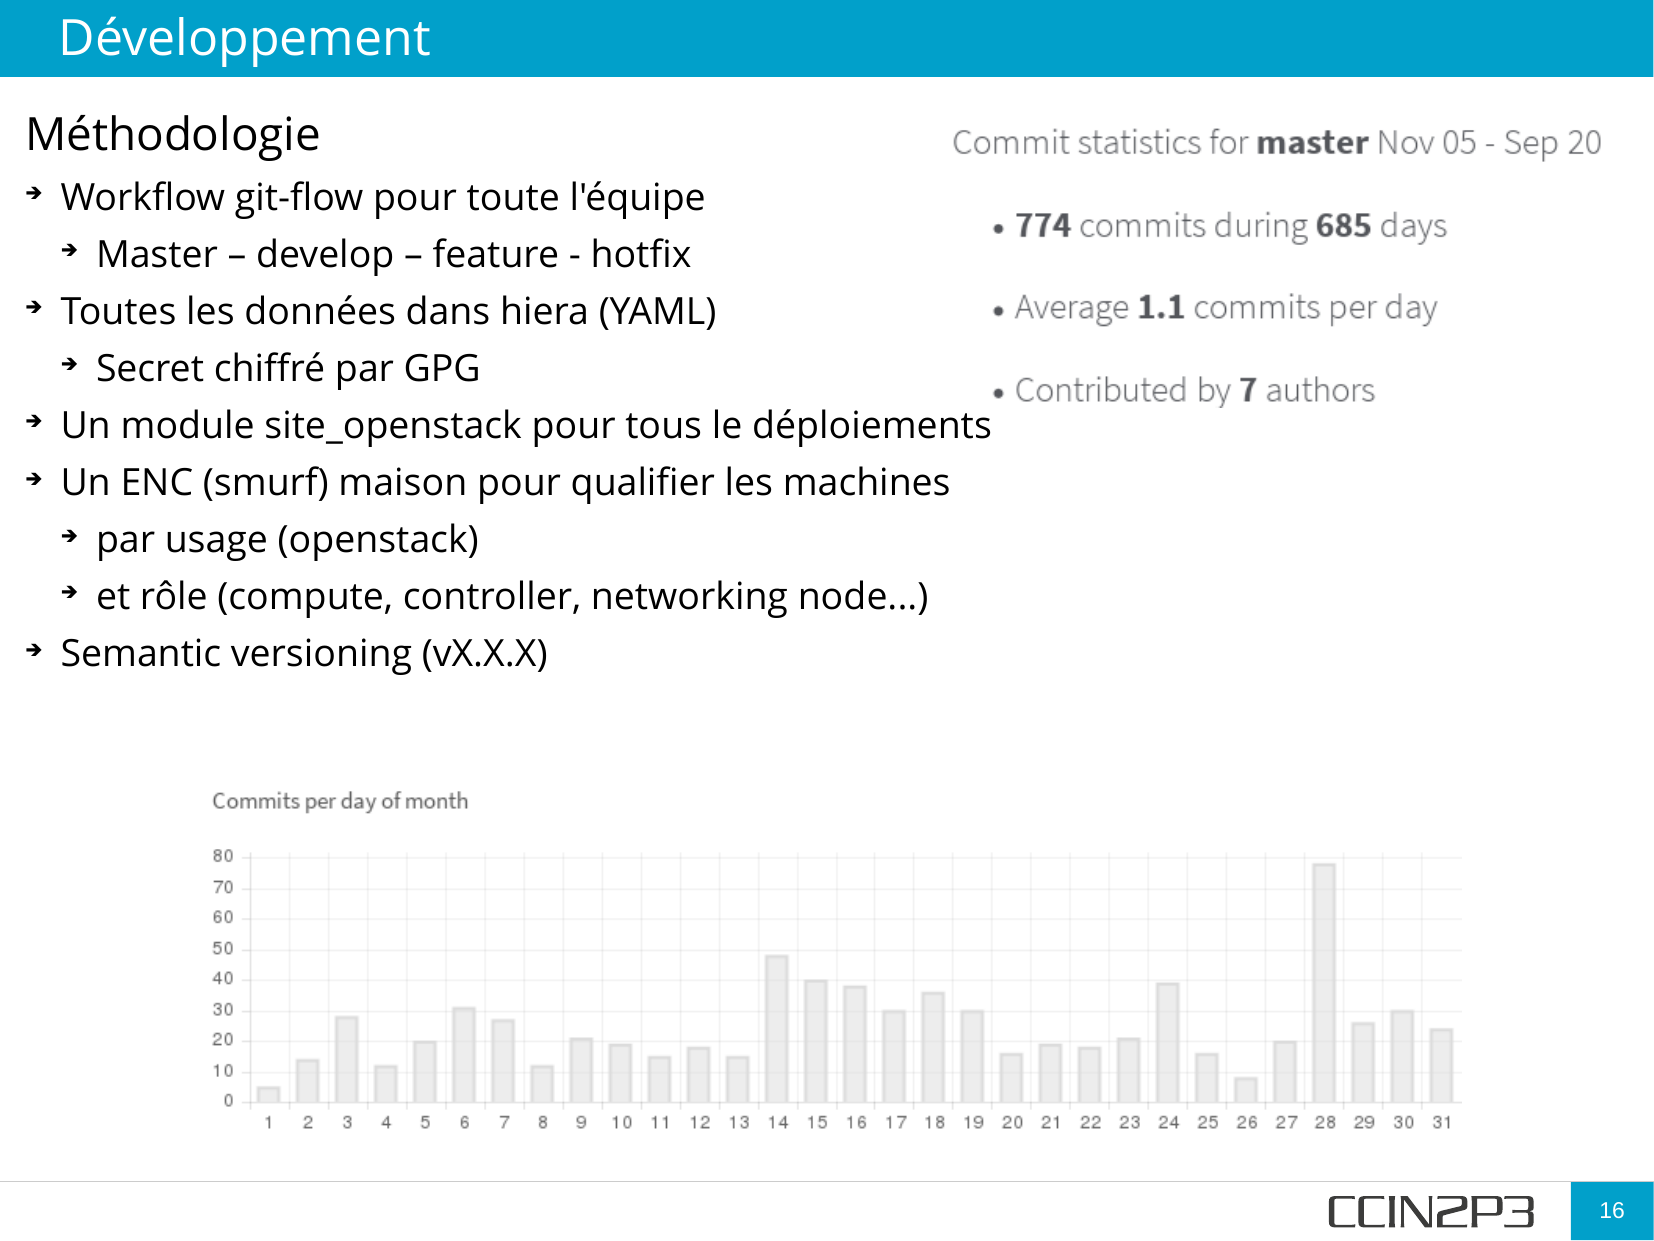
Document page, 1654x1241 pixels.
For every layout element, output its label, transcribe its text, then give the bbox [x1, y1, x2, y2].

text_box Méthodologie Workflow git-flow pour toute l'équipe Master – develop – feature - hotfix Toutes les données dans hiera (YAML) Secret chiffré par GPG Un module site_openstack pour tous le déploiements Un ENC (smurf) maison pour qualifier les machines par usage (openstack) et rôle (compute, controller, networking node...) Semantic versioning (vX.X.X) [10, 94, 1015, 792]
picture [200, 779, 1462, 1135]
title Développement [0, 0, 1654, 77]
picture [1015, 118, 1607, 408]
